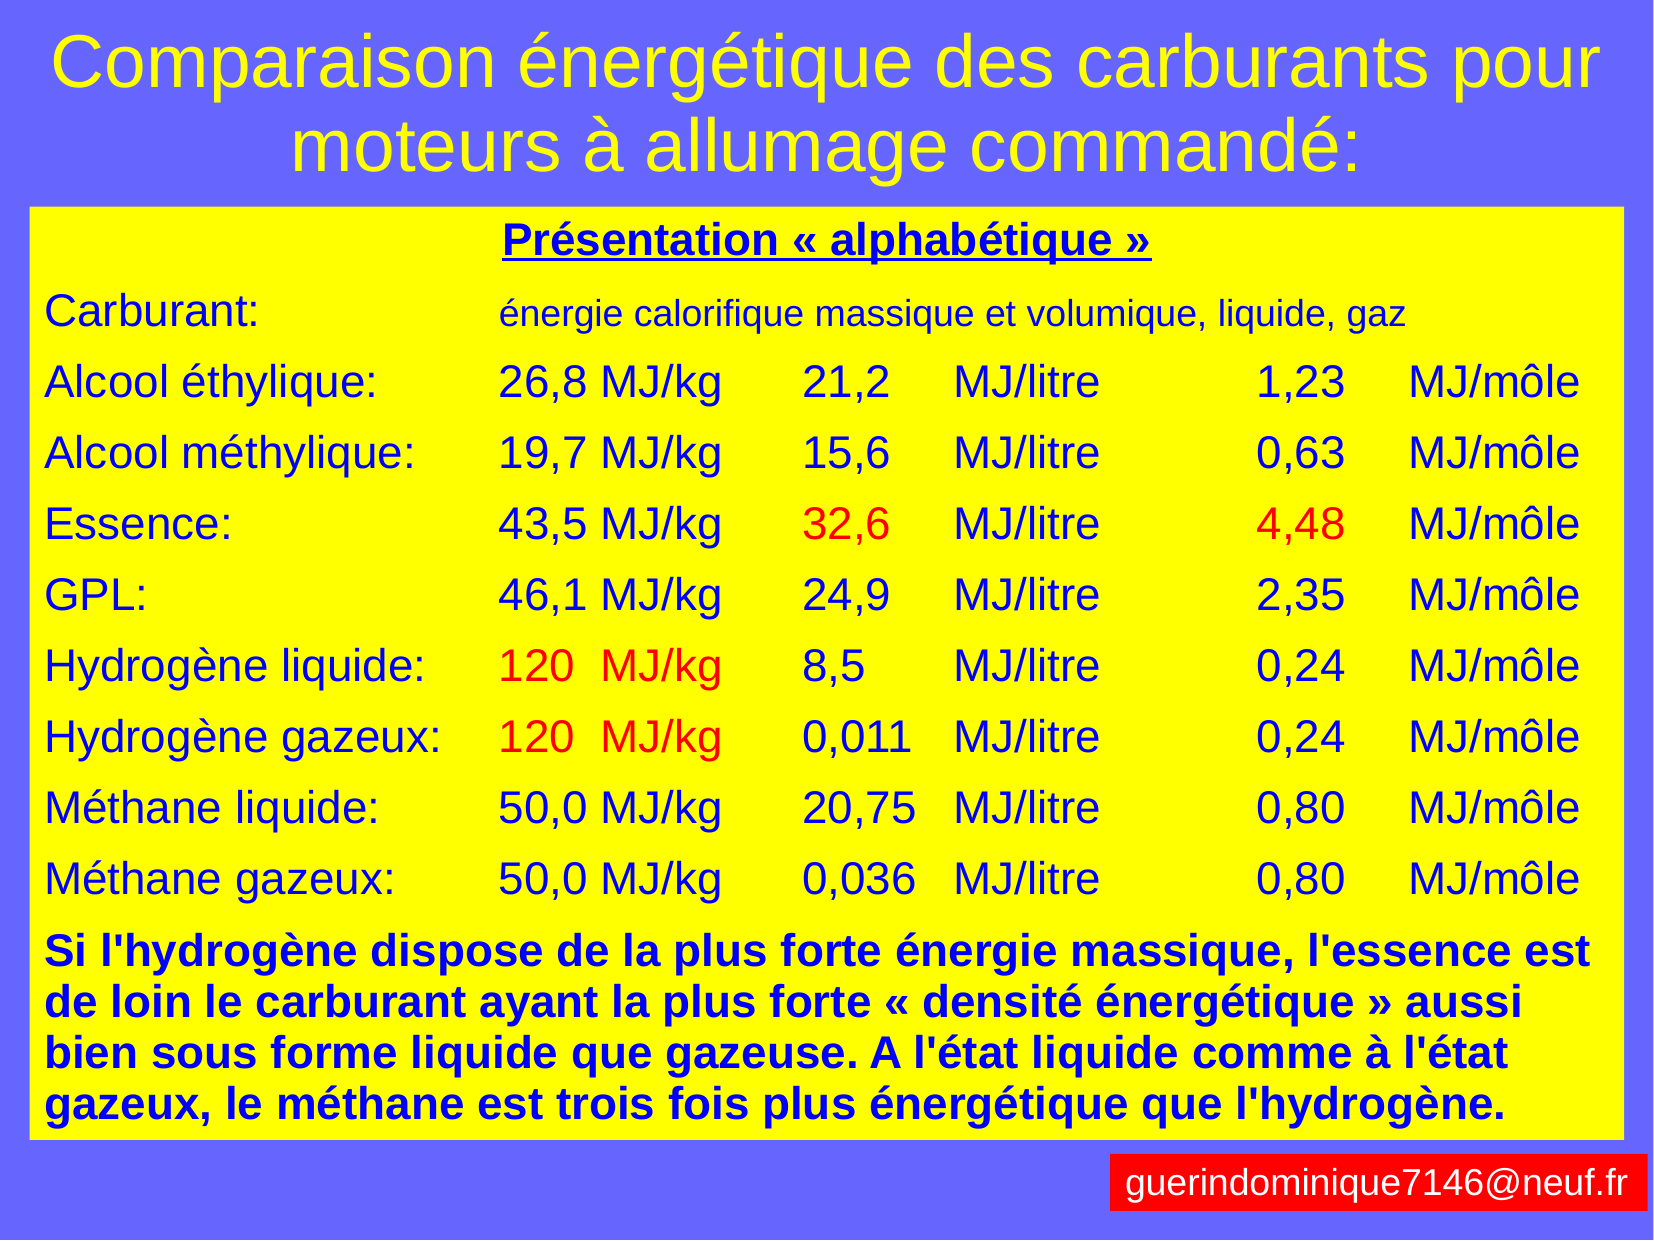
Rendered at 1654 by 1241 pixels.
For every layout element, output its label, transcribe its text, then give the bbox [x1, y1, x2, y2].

title Comparaison énergétique des carburants pour moteurs à allumage commandé: [29, 19, 1625, 188]
text_box Présentation « alphabétique » Carburant: énergie calorifique massique et volumique, liquide, gaz Alcool éthylique: 26,8 MJ/kg 21,2 MJ/litre 1,23 MJ/môle Alcool méthylique: 19,7 MJ/kg 15,6 MJ/litre 0,63 MJ/môle Essence: 43,5 MJ/kg 32,6 MJ/litre 4,48 MJ/môle GPL: 46,1 MJ/kg 24,9 MJ/litre 2,35 MJ/môle Hydrogène liquide: 120 MJ/kg 8,5 MJ/litre 0,24 MJ/môle Hydrogène gazeux: 120 MJ/kg 0,011 MJ/litre 0,24 MJ/môle Méthane liquide: 50,0 MJ/kg 20,75 MJ/litre 0,80 MJ/môle Méthane gazeux: 50,0 MJ/kg 0,036 MJ/litre 0,80 MJ/môle Si l'hydrogène dispose de la plus forte énergie massique, l'essence est de loin le carburant ayant la plus forte « densité énergétique » aussi bien sous forme liquide que gazeuse. A l'état liquide comme à l'état gazeux, le méthane est trois fois plus énergétique que l'hydrogène. [29, 206, 1625, 1140]
text_box guerindominique7146@neuf.fr [1110, 1153, 1648, 1211]
